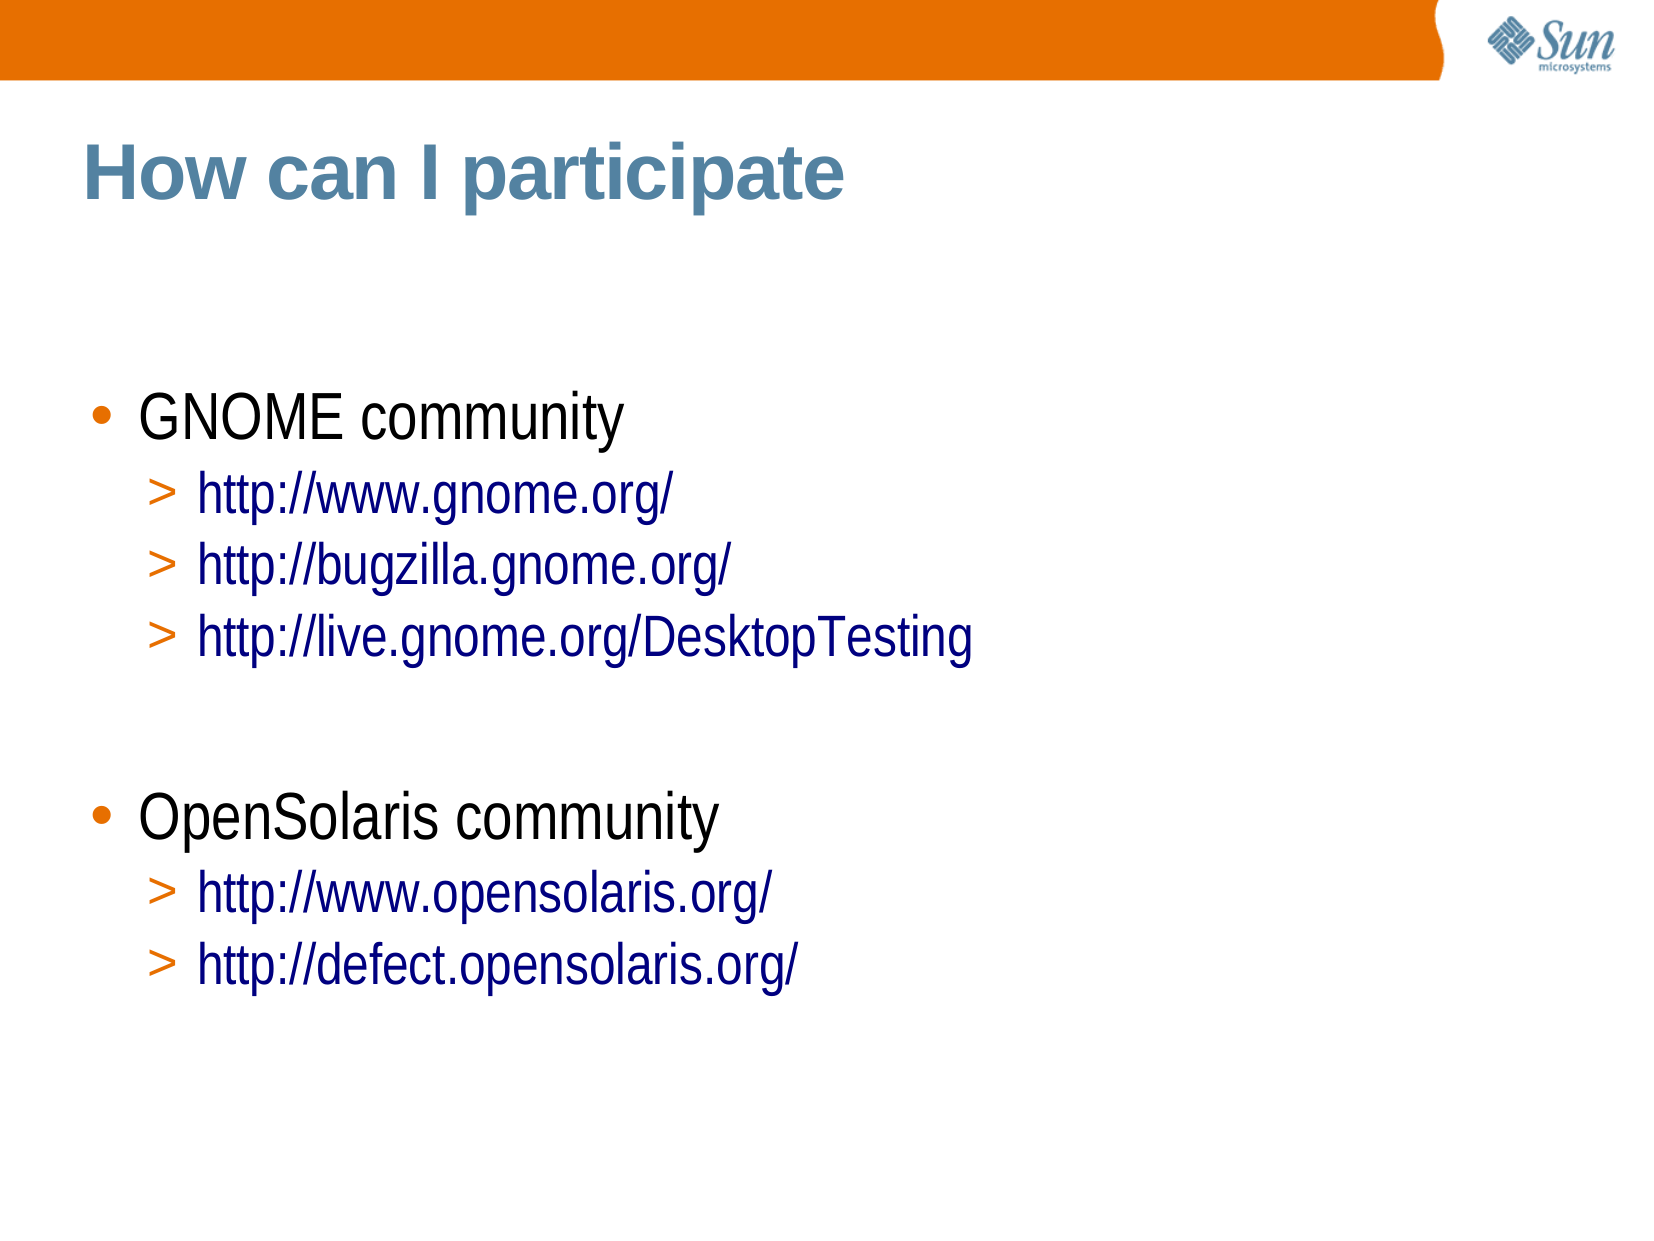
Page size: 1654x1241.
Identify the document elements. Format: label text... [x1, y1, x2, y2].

list GNOME community http://www.gnome.org/ http://bugzilla.gnome.org/ http://live.gnome.org/DesktopTesting OpenSolaris community http://www.opensolaris.org/ http://defect.opensolaris.org/ [71, 283, 1545, 1121]
title How can I participate [82, 135, 1585, 251]
picture [0, 0, 1654, 83]
